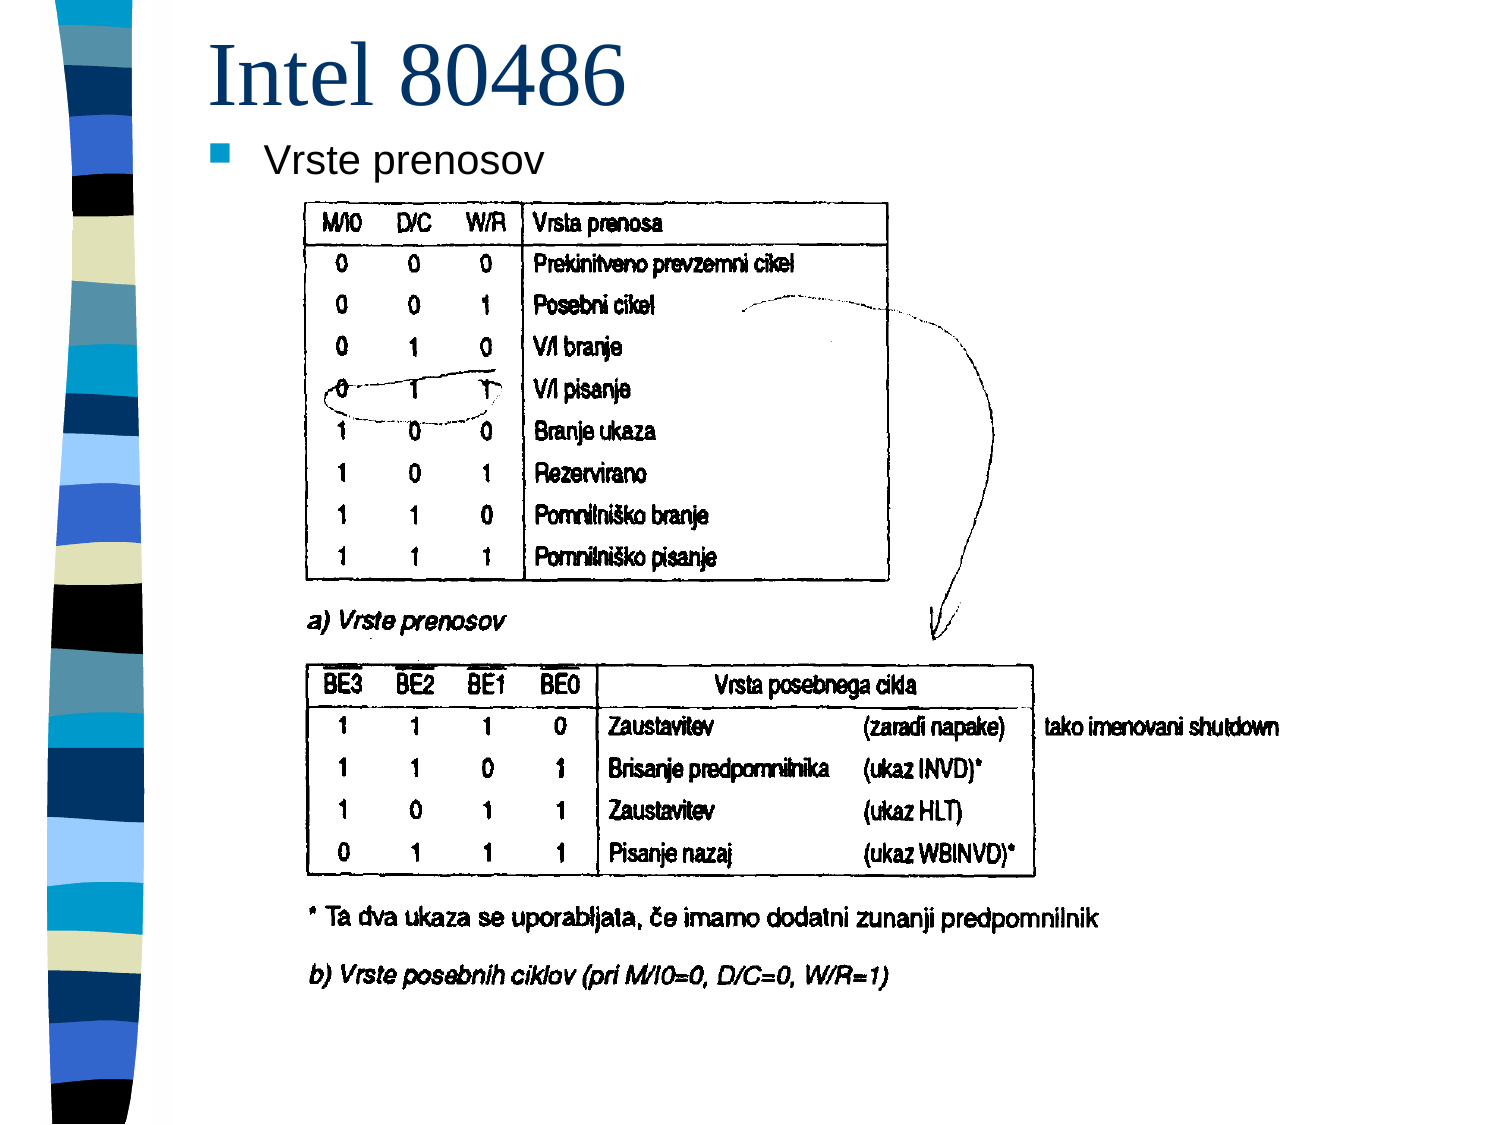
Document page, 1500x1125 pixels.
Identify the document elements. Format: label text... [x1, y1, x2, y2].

title Intel 80486 [192, 6, 1468, 125]
chart [287, 187, 1290, 996]
list Vrste prenosov [192, 125, 1468, 1001]
